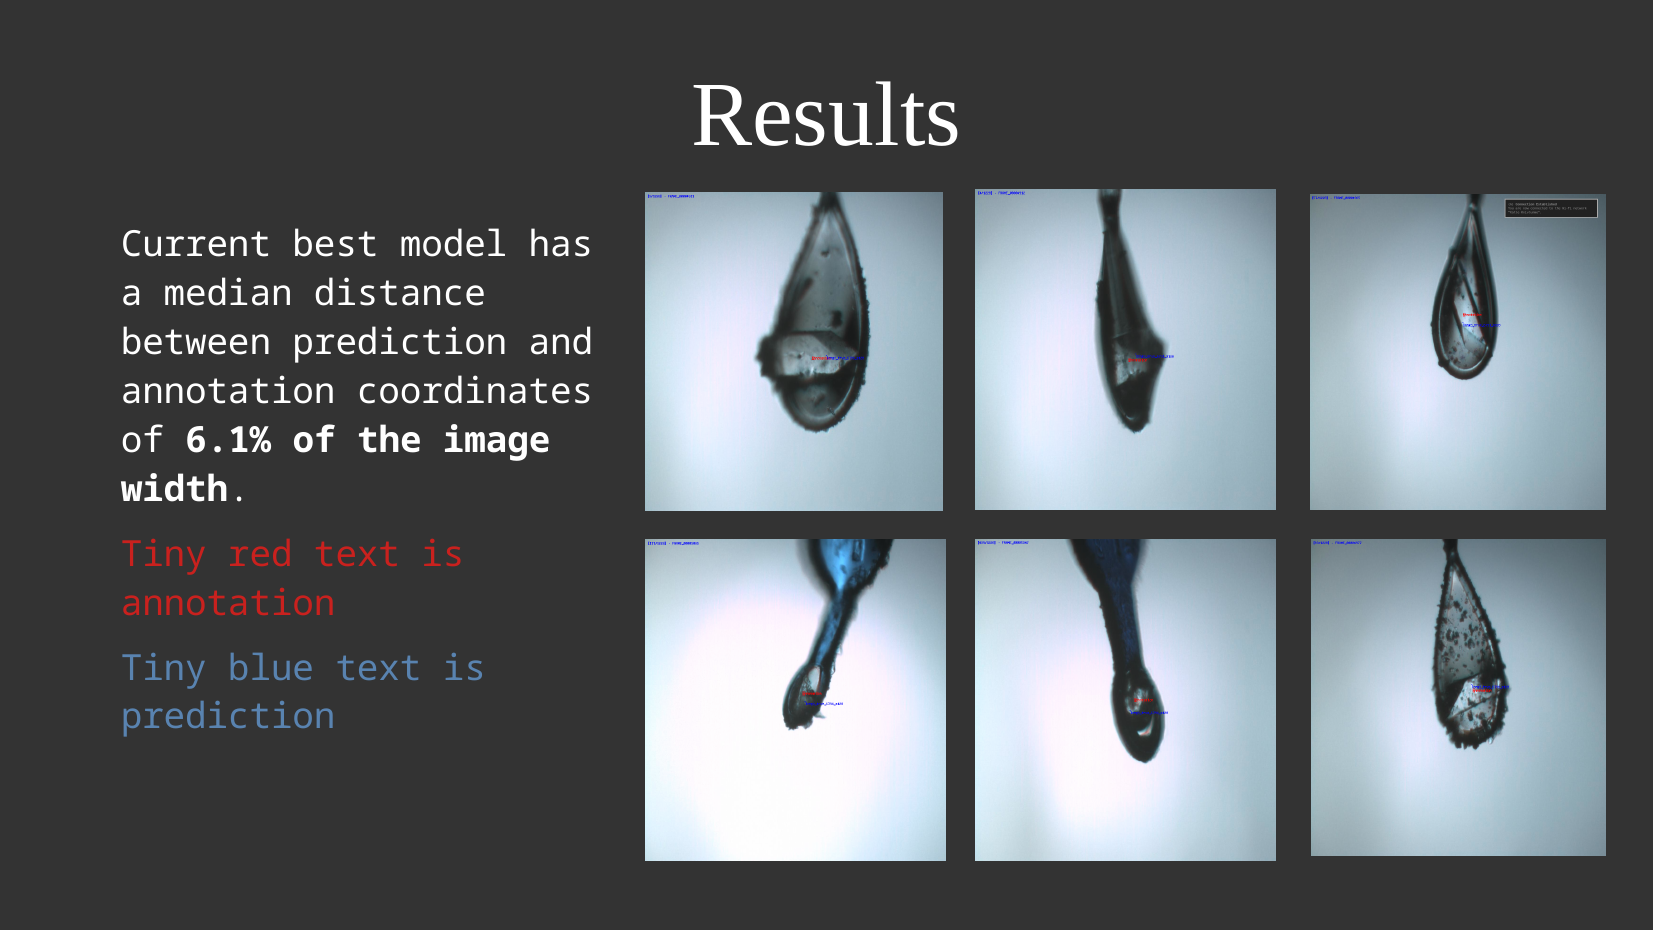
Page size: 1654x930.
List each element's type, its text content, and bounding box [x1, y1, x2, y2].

list Current best model has a median distance between prediction and annotation coordinates of 6.1% of the image width. Tiny red text is annotation Tiny blue text is prediction [82, 217, 601, 757]
picture [975, 189, 1276, 510]
picture [1310, 194, 1606, 511]
picture [975, 539, 1276, 861]
picture [645, 192, 943, 511]
picture [1311, 539, 1606, 856]
title Results [82, 37, 1571, 193]
picture [645, 539, 946, 861]
